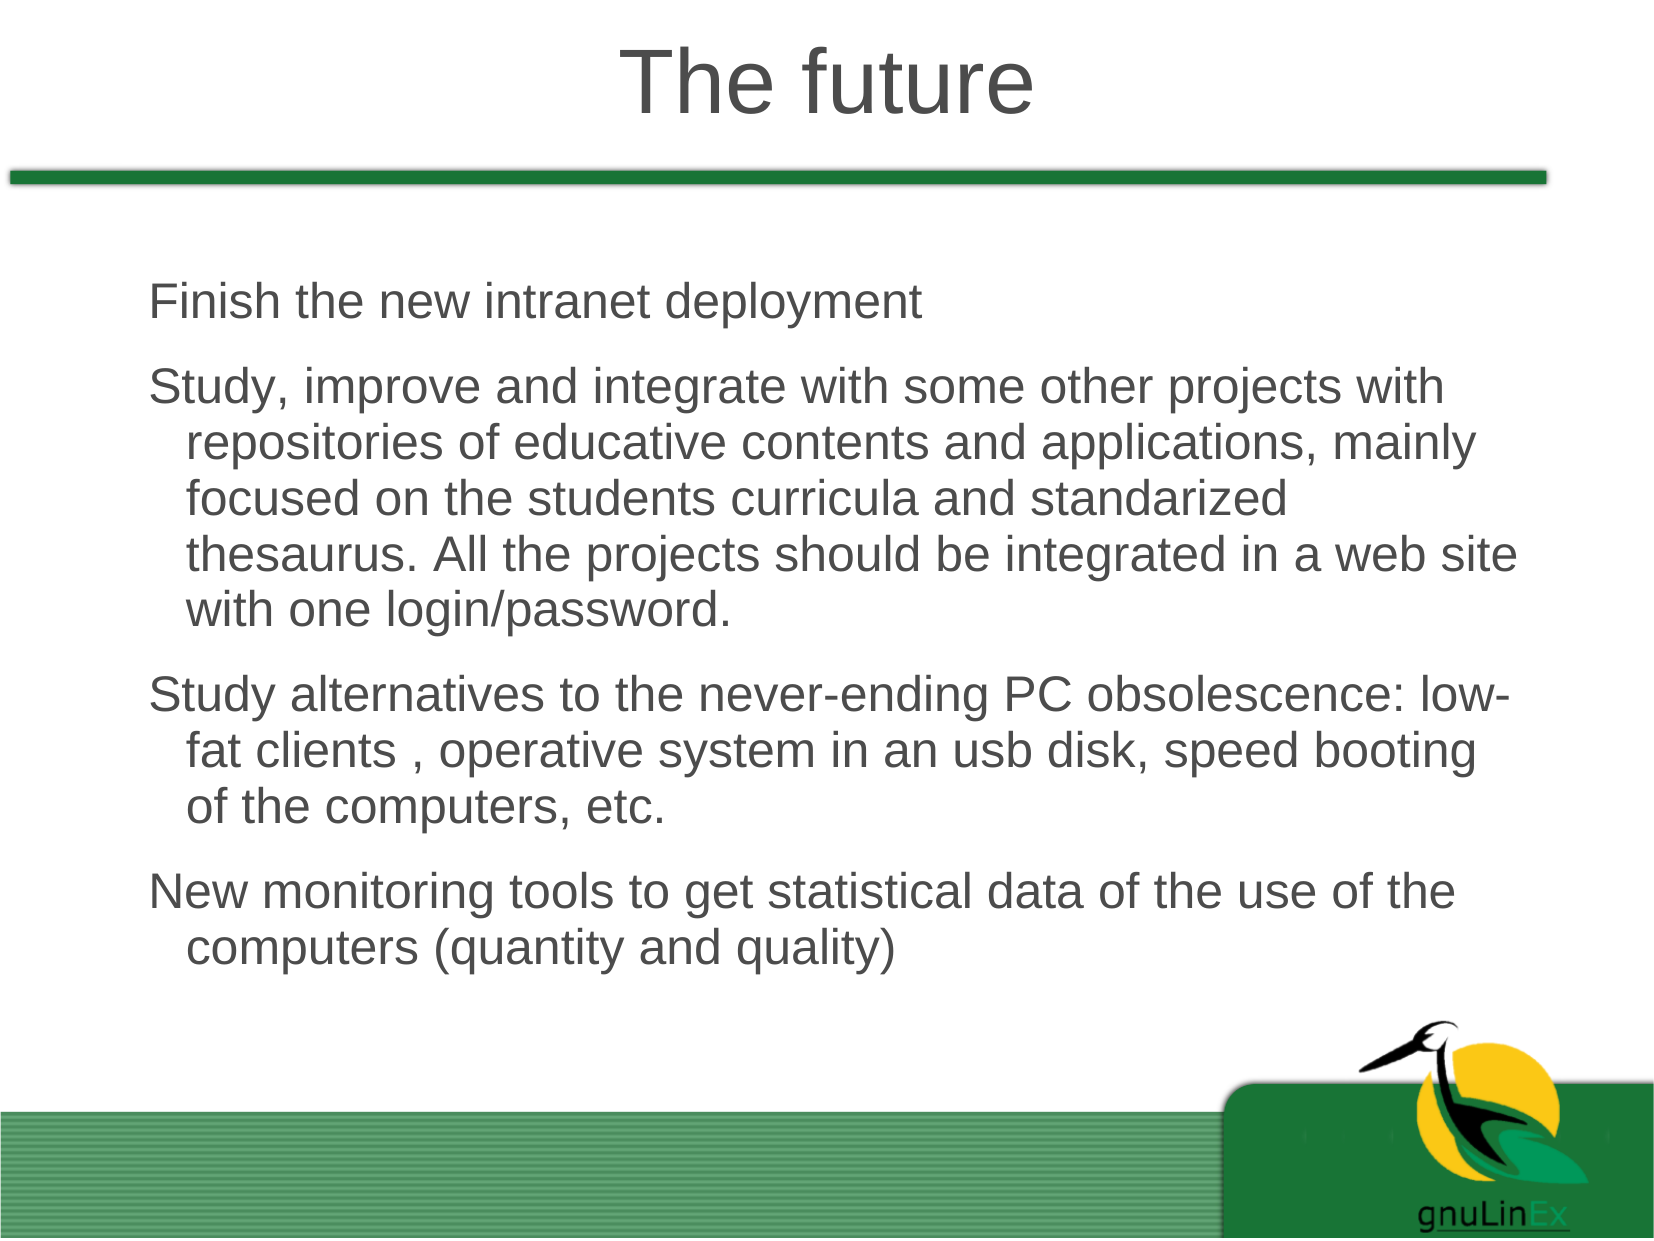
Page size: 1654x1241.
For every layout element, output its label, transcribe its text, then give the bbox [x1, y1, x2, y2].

title The future [121, 0, 1534, 164]
list Finish the new intranet deployment Study, improve and integrate with some other projects with repositories of educative contents and applications, mainly focused on the students curricula and standarized thesaurus. All the projects should be integrated in a web site with one login/password. Study alternatives to the never-ending PC obsolescence: low-fat clients , operative system in an usb disk, speed booting of the computers, etc. New monitoring tools to get statistical data of the use of the computers (quantity and quality) [110, 273, 1523, 1044]
picture [0, 0, 1654, 1238]
